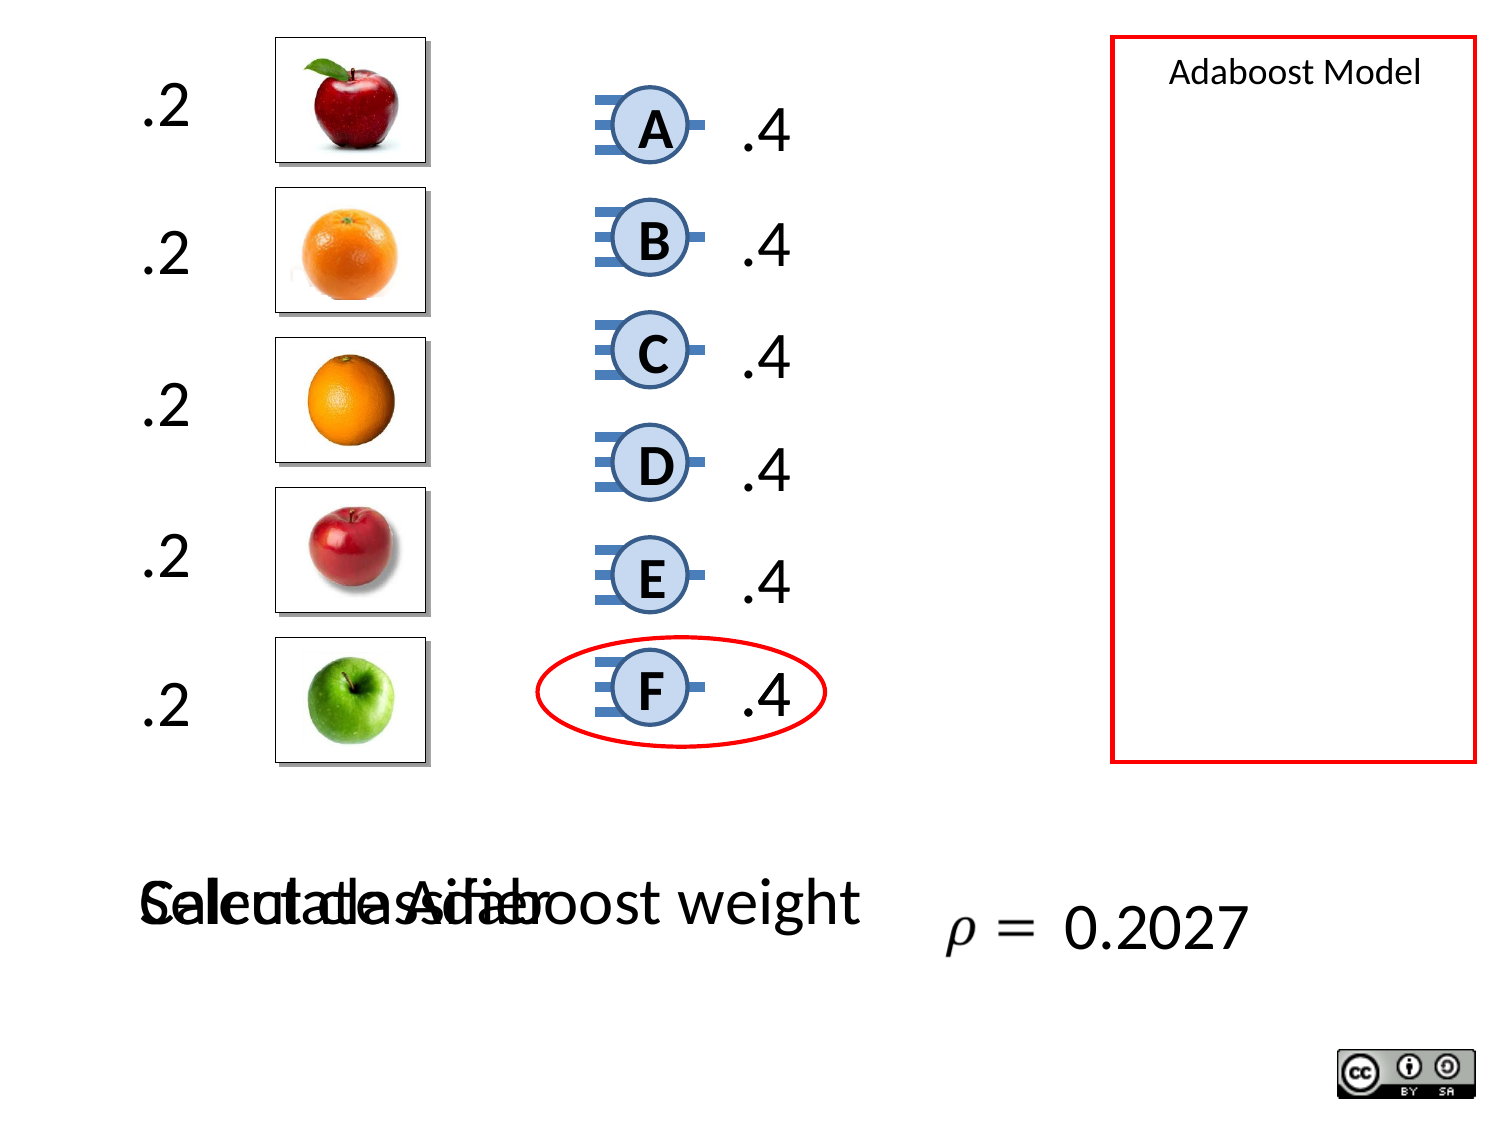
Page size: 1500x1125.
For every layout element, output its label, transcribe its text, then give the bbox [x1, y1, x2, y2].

text_box [1042, 837, 1425, 1038]
text_box Calculate Adaboost weight [124, 849, 901, 946]
text_box C [612, 312, 688, 388]
text_box .4 [725, 76, 806, 173]
text_box .2 [125, 351, 206, 448]
picture [300, 56, 401, 159]
text_box .4 [725, 641, 806, 738]
text_box [275, 187, 426, 313]
text_box .4 [725, 304, 806, 400]
text_box 0.2027 [1050, 874, 1276, 971]
text_box A [612, 87, 688, 163]
text_box B [612, 199, 688, 275]
picture [303, 652, 398, 747]
text_box Adaboost Model [1114, 39, 1477, 100]
text_box [275, 337, 426, 463]
text_box D [612, 424, 688, 500]
picture [1337, 1049, 1476, 1099]
text_box F [612, 649, 688, 725]
text_box E [612, 537, 688, 613]
picture [304, 350, 397, 450]
text_box [275, 37, 426, 163]
text_box [275, 487, 426, 613]
picture [290, 196, 411, 300]
text_box .2 [125, 503, 206, 599]
picture [297, 497, 404, 606]
text_box .2 [125, 651, 206, 748]
text_box .4 [725, 191, 806, 288]
text_box .2 [125, 51, 206, 148]
text_box .4 [725, 529, 806, 625]
text_box .2 [125, 199, 206, 296]
text_box [275, 637, 426, 763]
picture [898, 836, 1440, 1012]
text_box .4 [725, 416, 806, 513]
